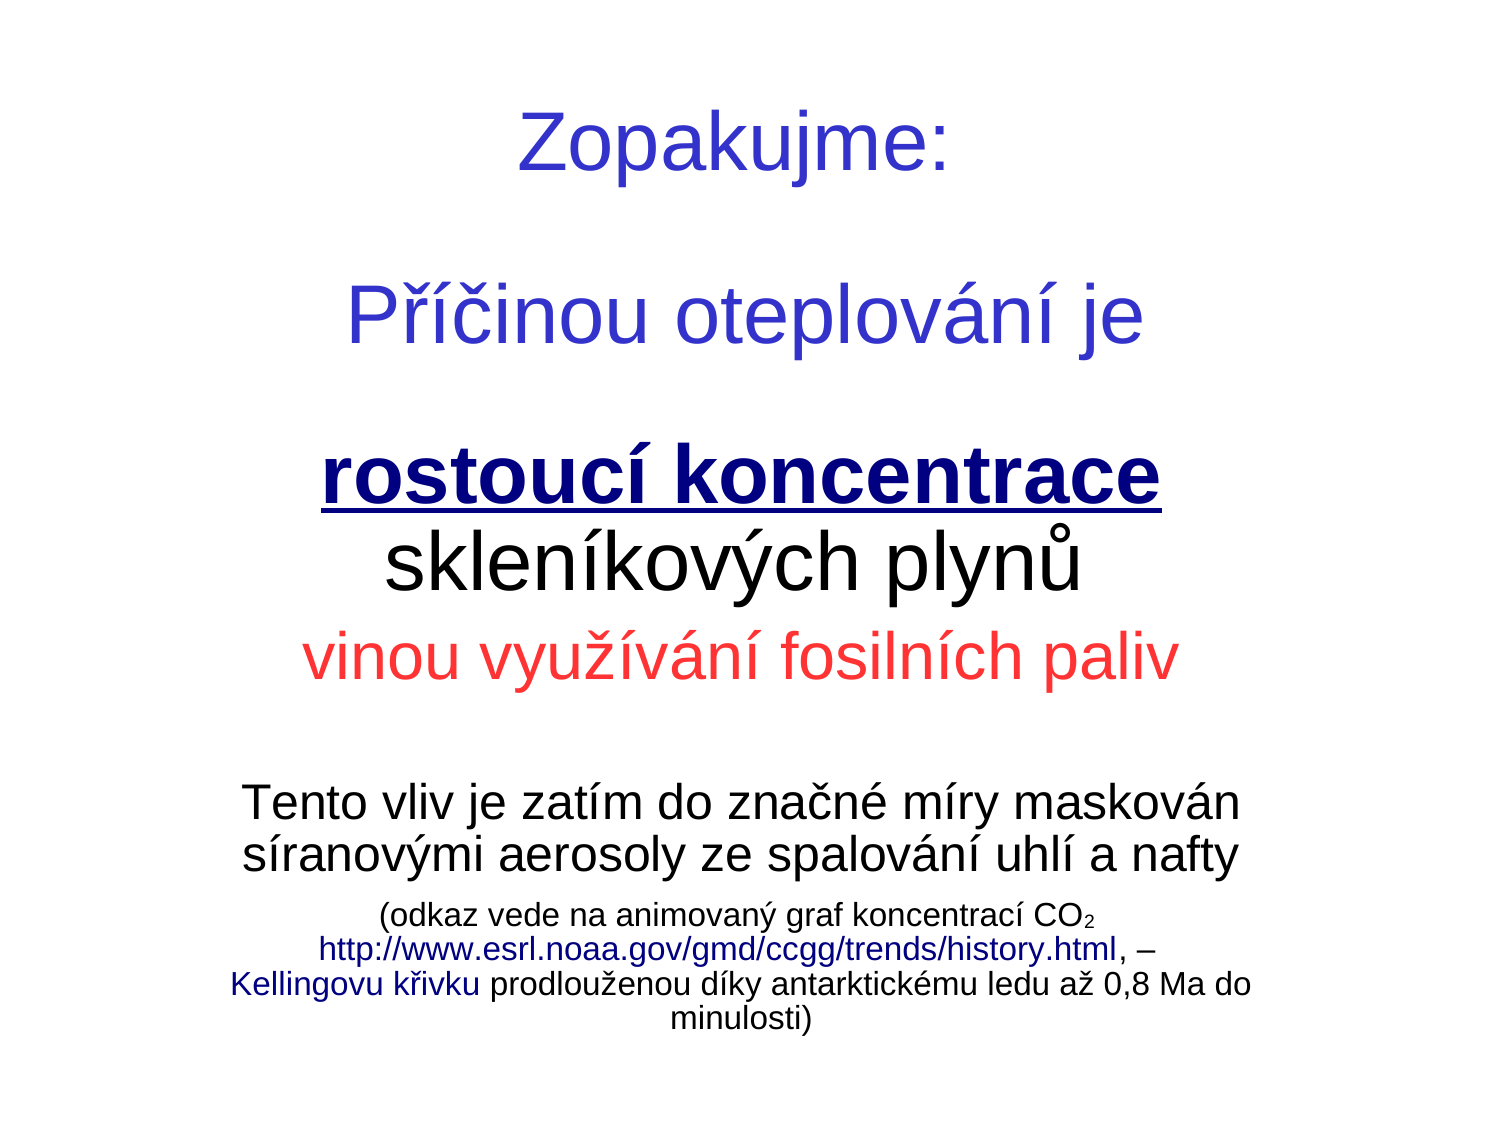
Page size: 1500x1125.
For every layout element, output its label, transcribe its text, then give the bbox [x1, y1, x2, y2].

subtitle rostoucí koncentrace skleníkových plynů vinou využívání fosilních paliv Tento vliv je zatím do značné míry maskován síranovými aerosoly ze spalování uhlí a nafty (odkaz vede na animovaný graf koncentrací CO2 http://www.esrl.noaa.gov/gmd/ccgg/trends/history.html, – Kellingovu křivku prodlouženou díky antarktickému ledu až 0,8 Ma do minulosti) [216, 434, 1267, 1054]
title Zopakujme: Příčinou oteplování je [108, 98, 1384, 365]
